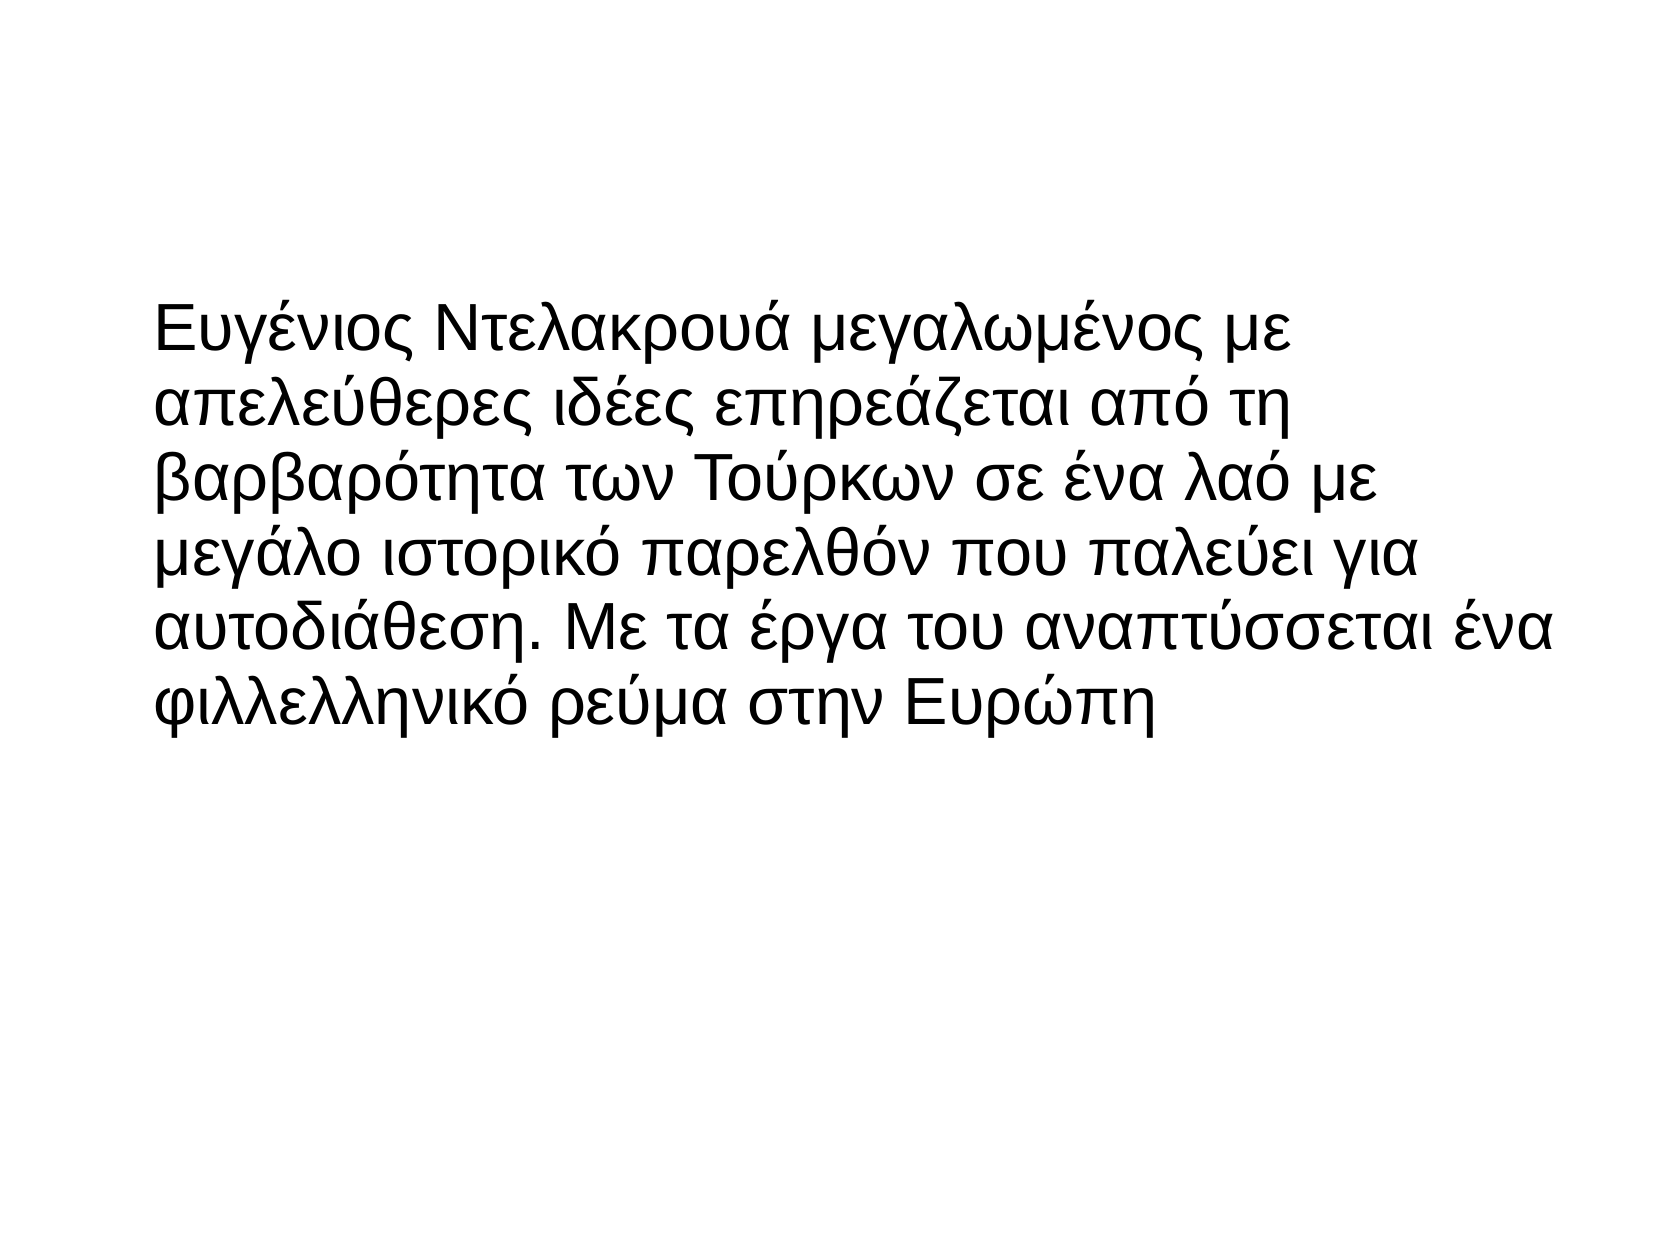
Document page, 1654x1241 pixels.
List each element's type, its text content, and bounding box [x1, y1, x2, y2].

list Ευγένιος Ντελακρουά μεγαλωμένος με απελεύθερες ιδέες επηρεάζεται από τη βαρβαρότητα των Τούρκων σε ένα λαό με μεγάλο ιστορικό παρελθόν που παλεύει για αυτοδιάθεση. Με τα έργα του αναπτύσσεται ένα φιλλελληνικό ρεύμα στην Ευρώπη [82, 290, 1571, 1109]
